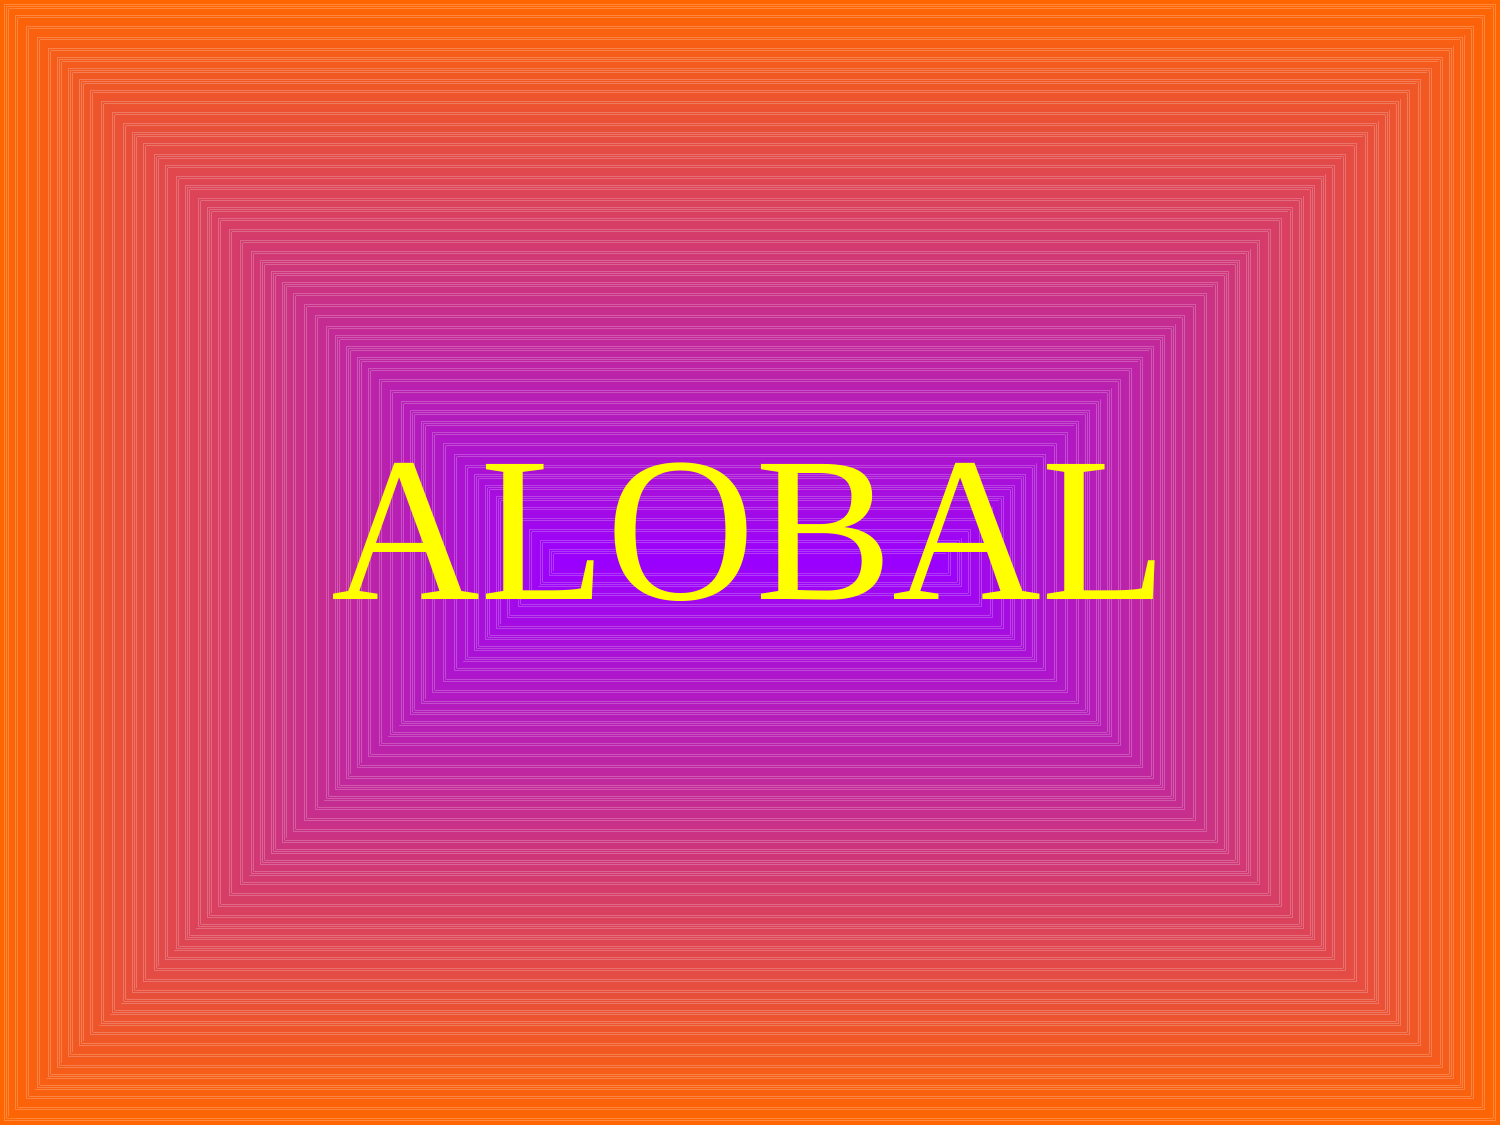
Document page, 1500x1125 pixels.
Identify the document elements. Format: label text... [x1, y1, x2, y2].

text_box ALOBAL [0, 385, 1500, 649]
